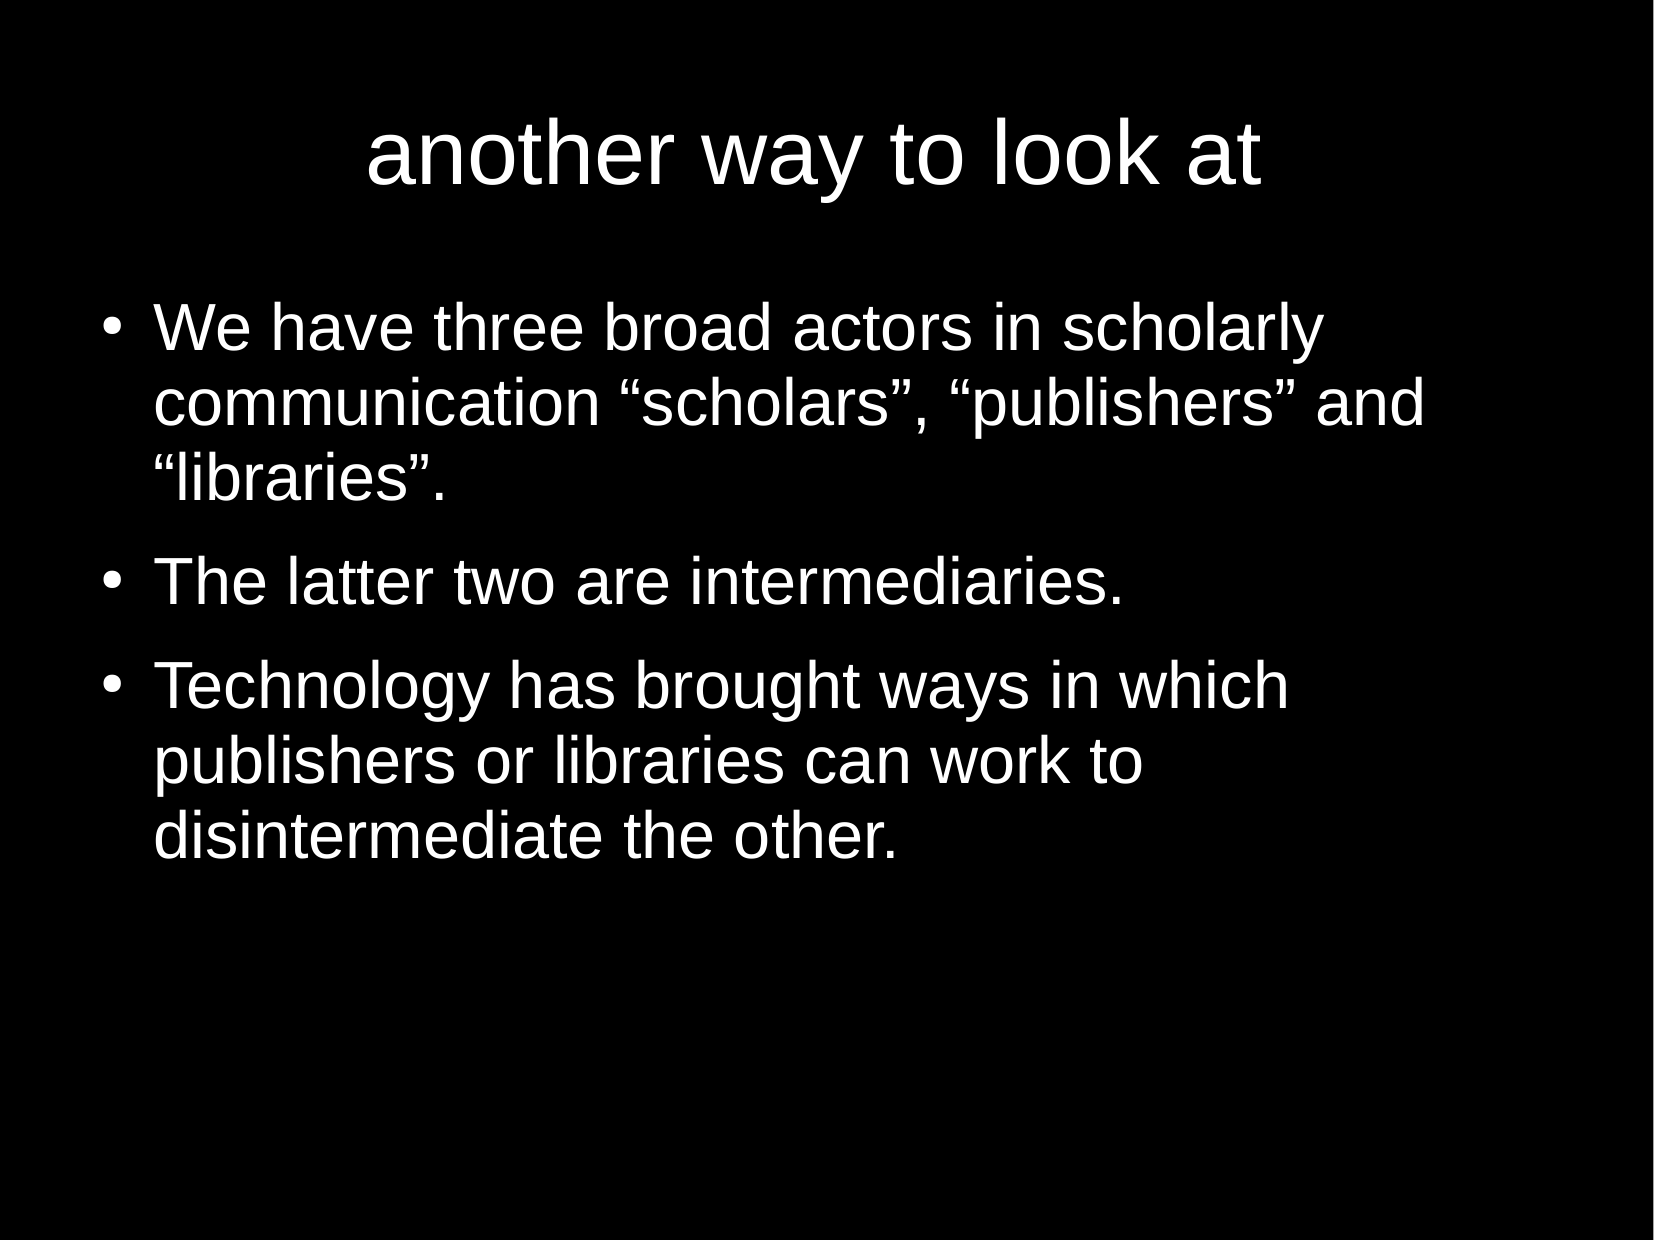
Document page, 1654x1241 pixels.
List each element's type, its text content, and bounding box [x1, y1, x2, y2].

list We have three broad actors in scholarly communication “scholars”, “publishers” and “libraries”. The latter two are intermediaries. Technology has brought ways in which publishers or libraries can work to disintermediate the other. [82, 290, 1571, 1010]
title another way to look at [82, 49, 1571, 257]
